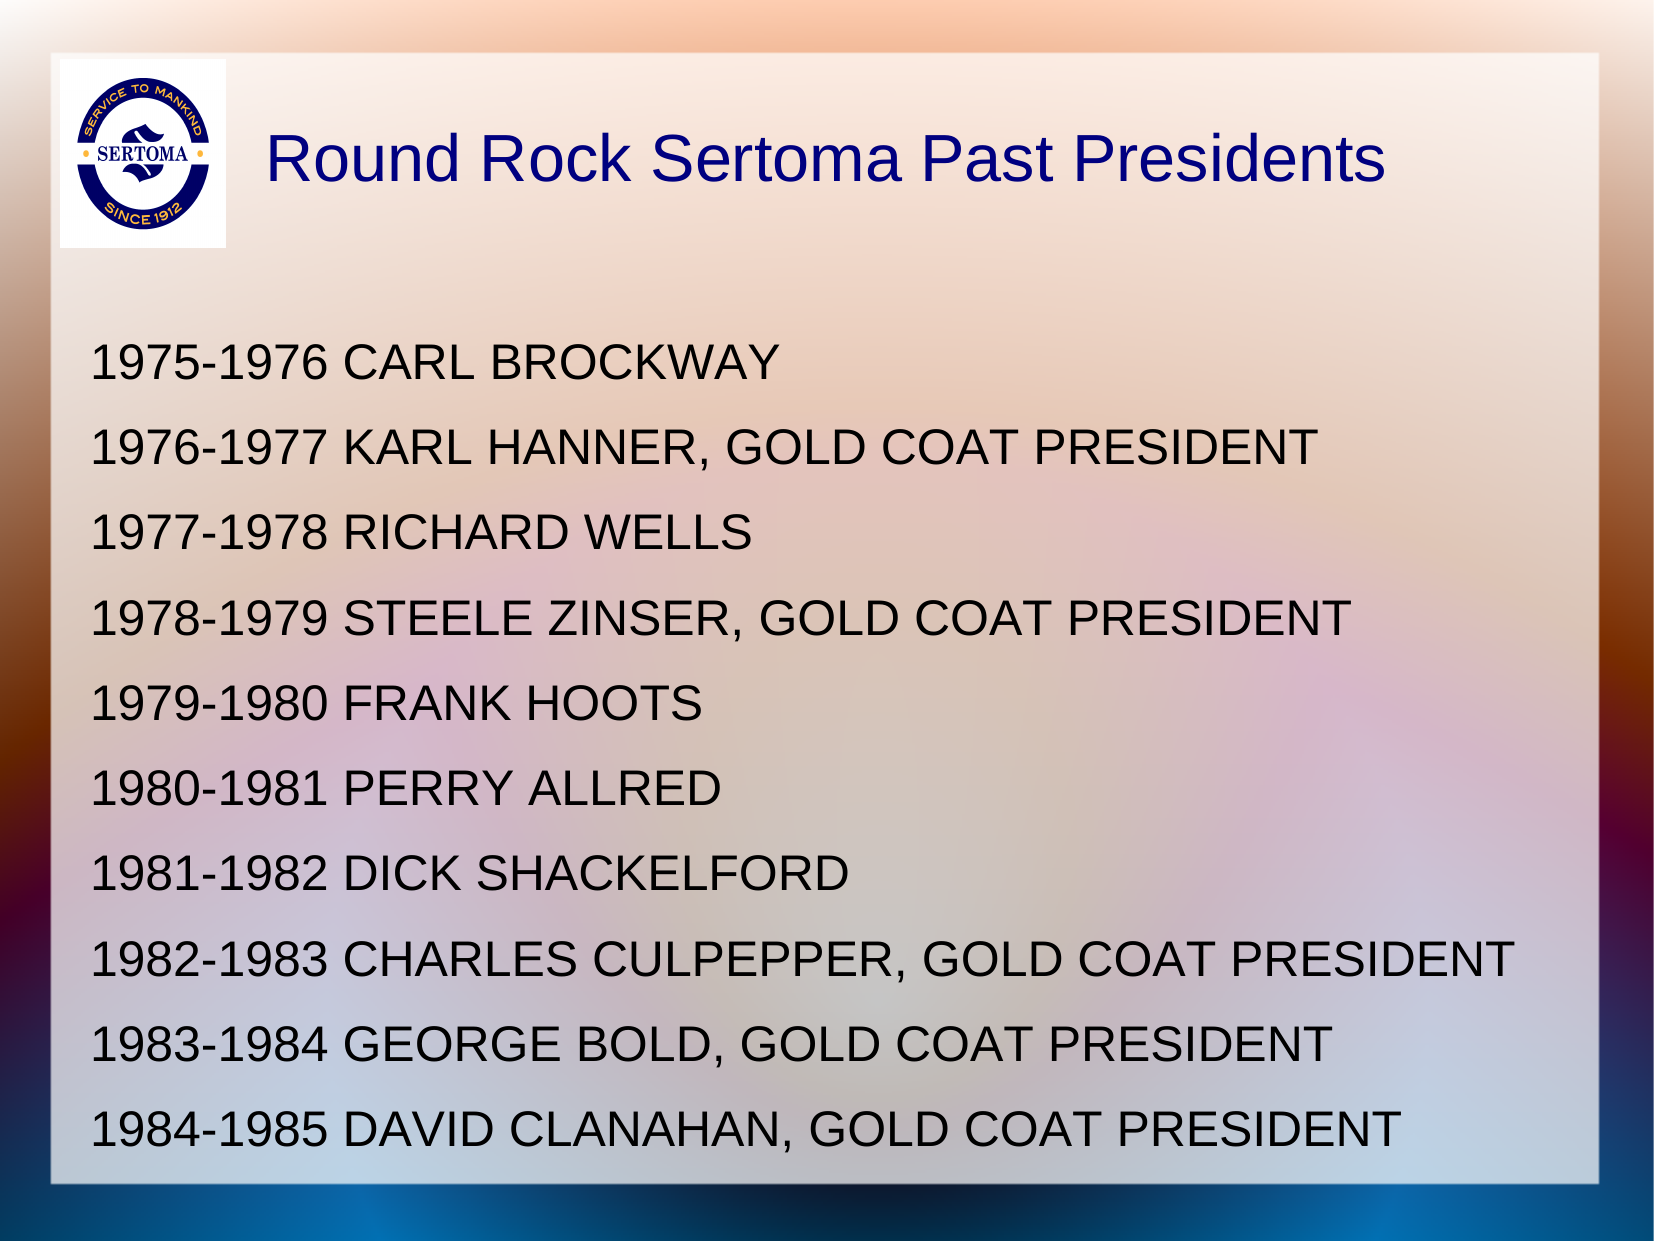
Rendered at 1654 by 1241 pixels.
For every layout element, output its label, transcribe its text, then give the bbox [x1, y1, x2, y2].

title Round Rock Sertoma Past Presidents [82, 55, 1571, 263]
list 1975-1976 CARL BROCKWAY 1976-1977 KARL HANNER, GOLD COAT PRESIDENT 1977-1978 RICHARD WELLS 1978-1979 STEELE ZINSER, GOLD COAT PRESIDENT 1979-1980 FRANK HOOTS 1980-1981 PERRY ALLRED 1981-1982 DICK SHACKELFORD 1982-1983 CHARLES CULPEPPER, GOLD COAT PRESIDENT 1983-1984 GEORGE BOLD, GOLD COAT PRESIDENT 1984-1985 DAVID CLANAHAN, GOLD COAT PRESIDENT [90, 262, 1595, 1214]
picture [0, 0, 1654, 1241]
